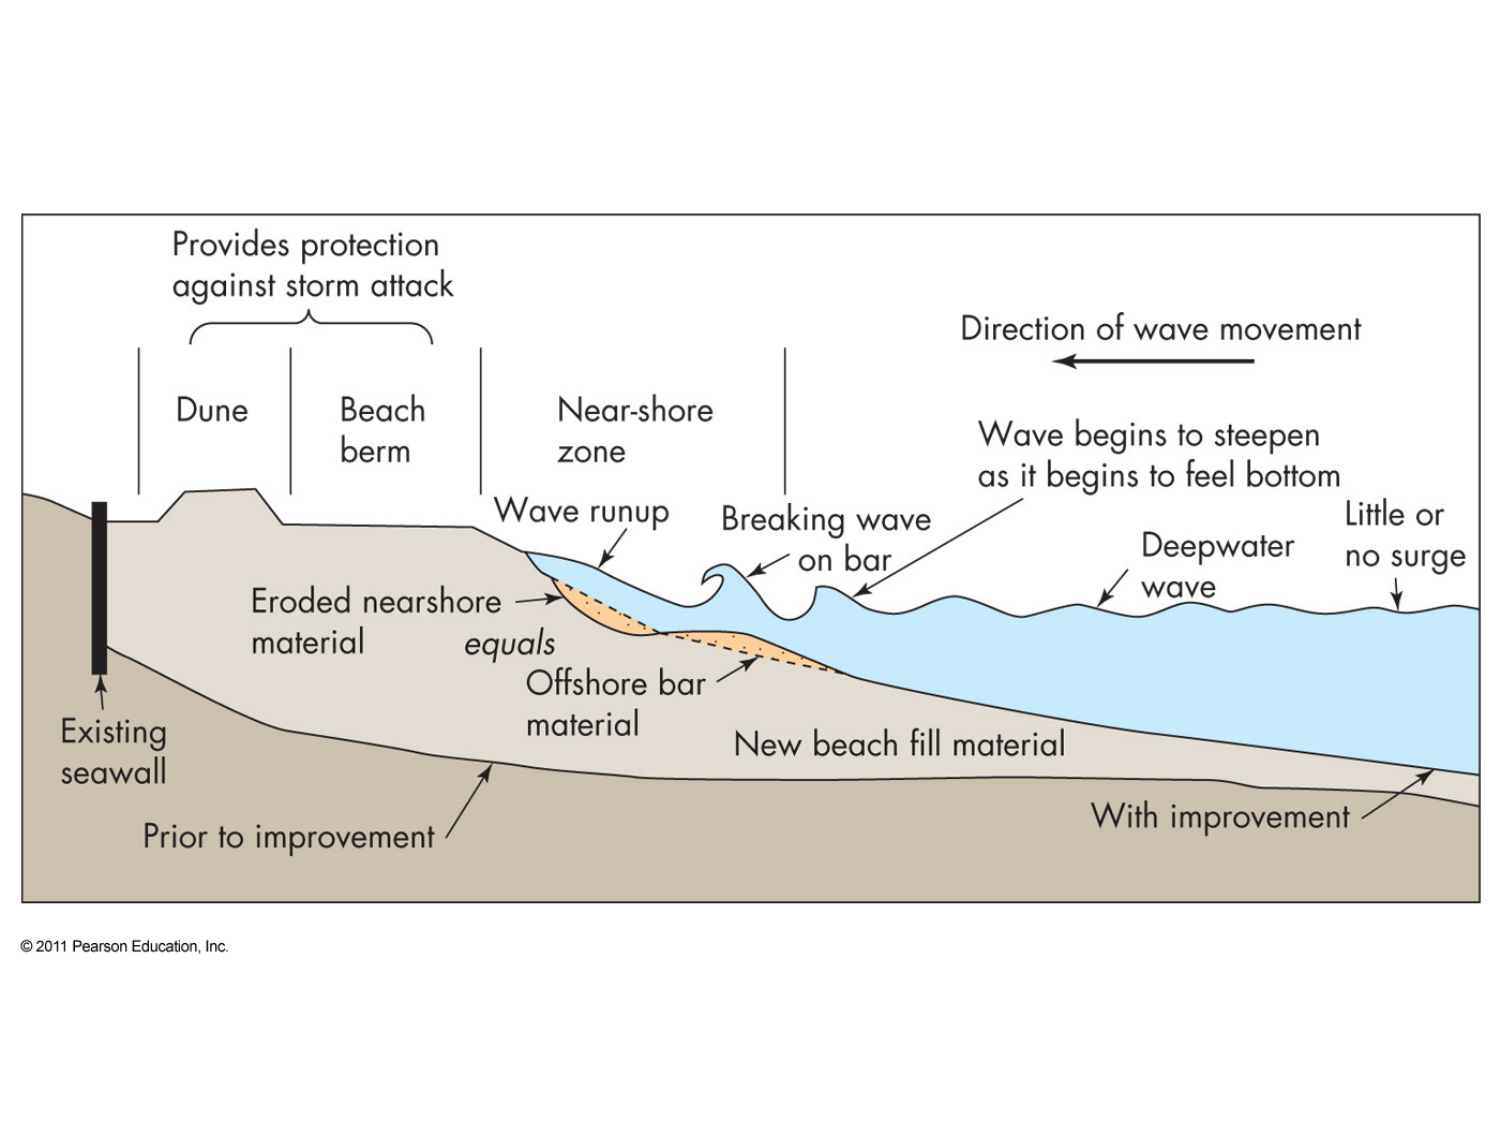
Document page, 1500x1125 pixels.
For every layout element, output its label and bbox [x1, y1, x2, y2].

picture [0, 192, 1500, 987]
